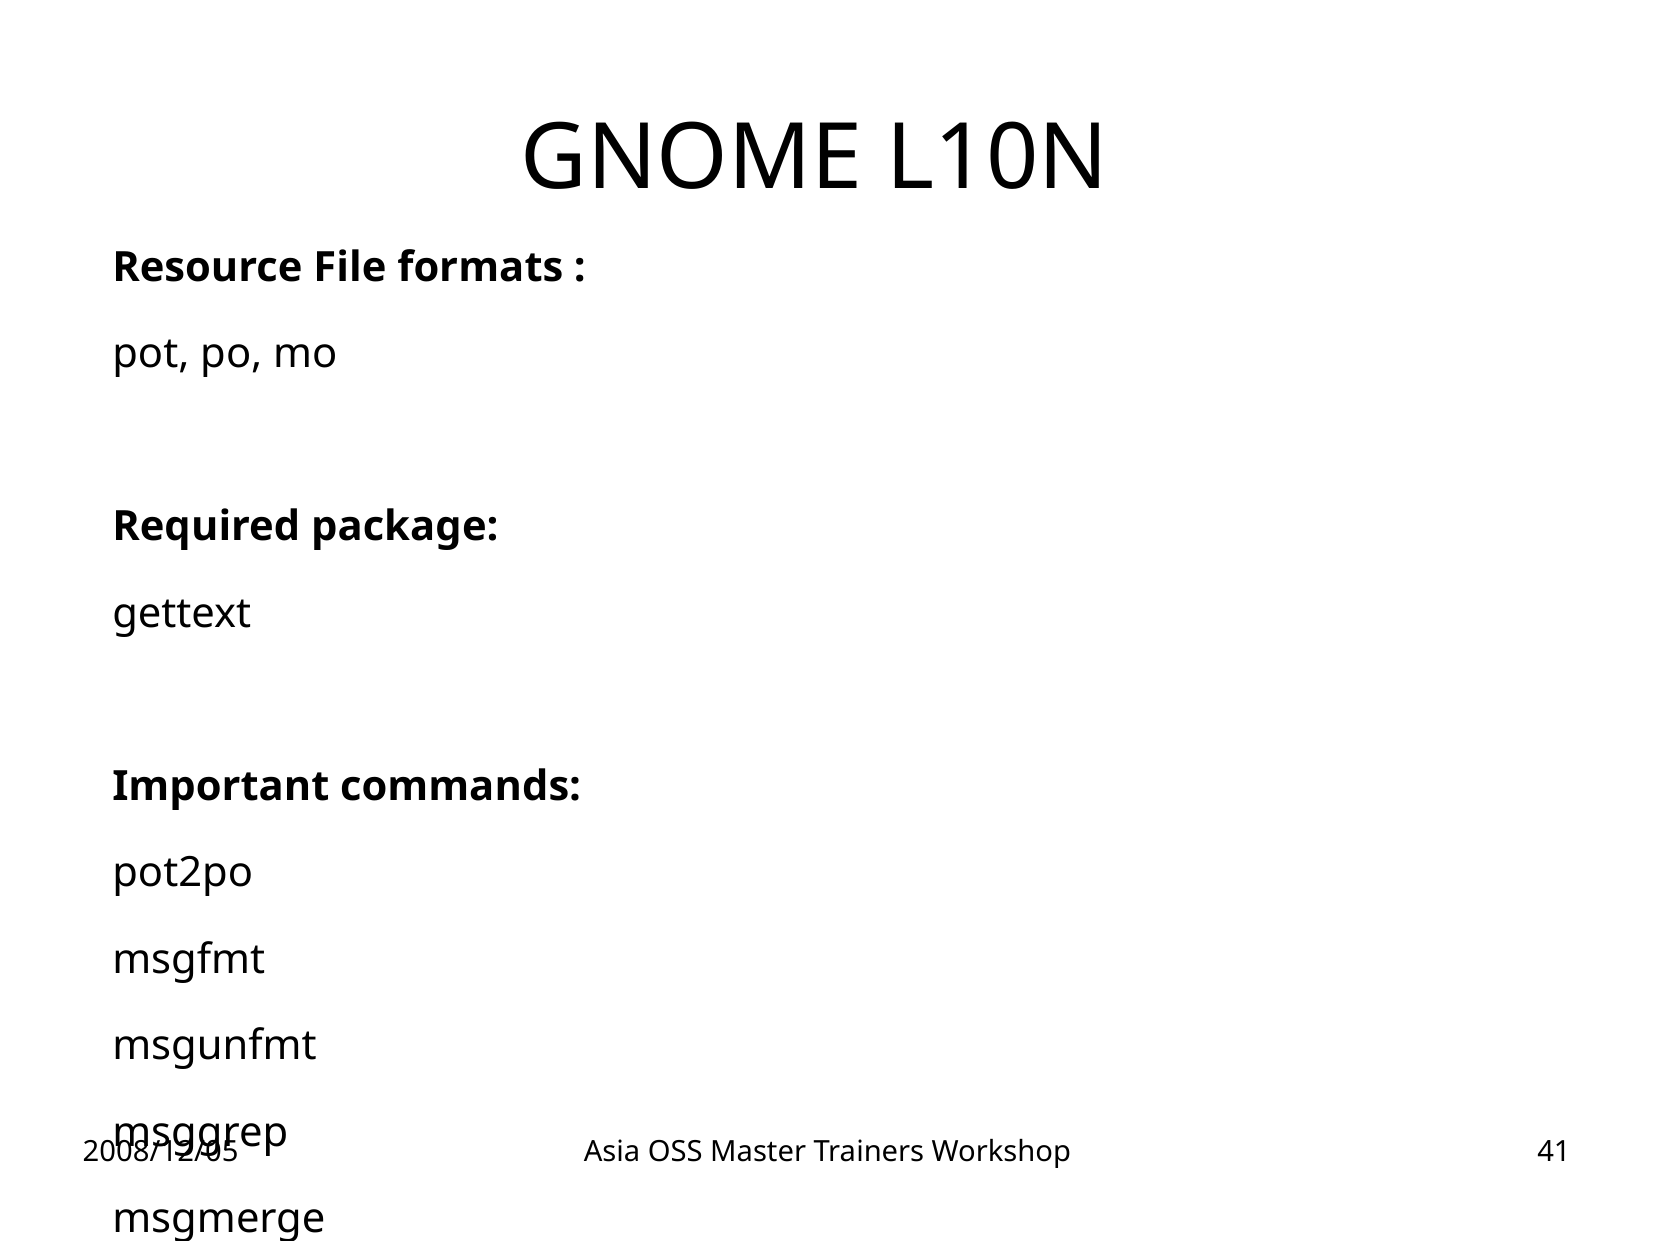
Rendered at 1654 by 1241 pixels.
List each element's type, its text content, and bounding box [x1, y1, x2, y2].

title GNOME L10N [82, 49, 1571, 257]
list Resource File formats : pot, po, mo Required package: gettext Important commands: pot2po msgfmt msgunfmt msggrep msgmerge Steps: pot2po file.pot file.po msgfmt -cvo file.mo file.po cp file.mo /usr/share/locale/ne/LC_MESSAGES [76, 236, 1565, 1241]
